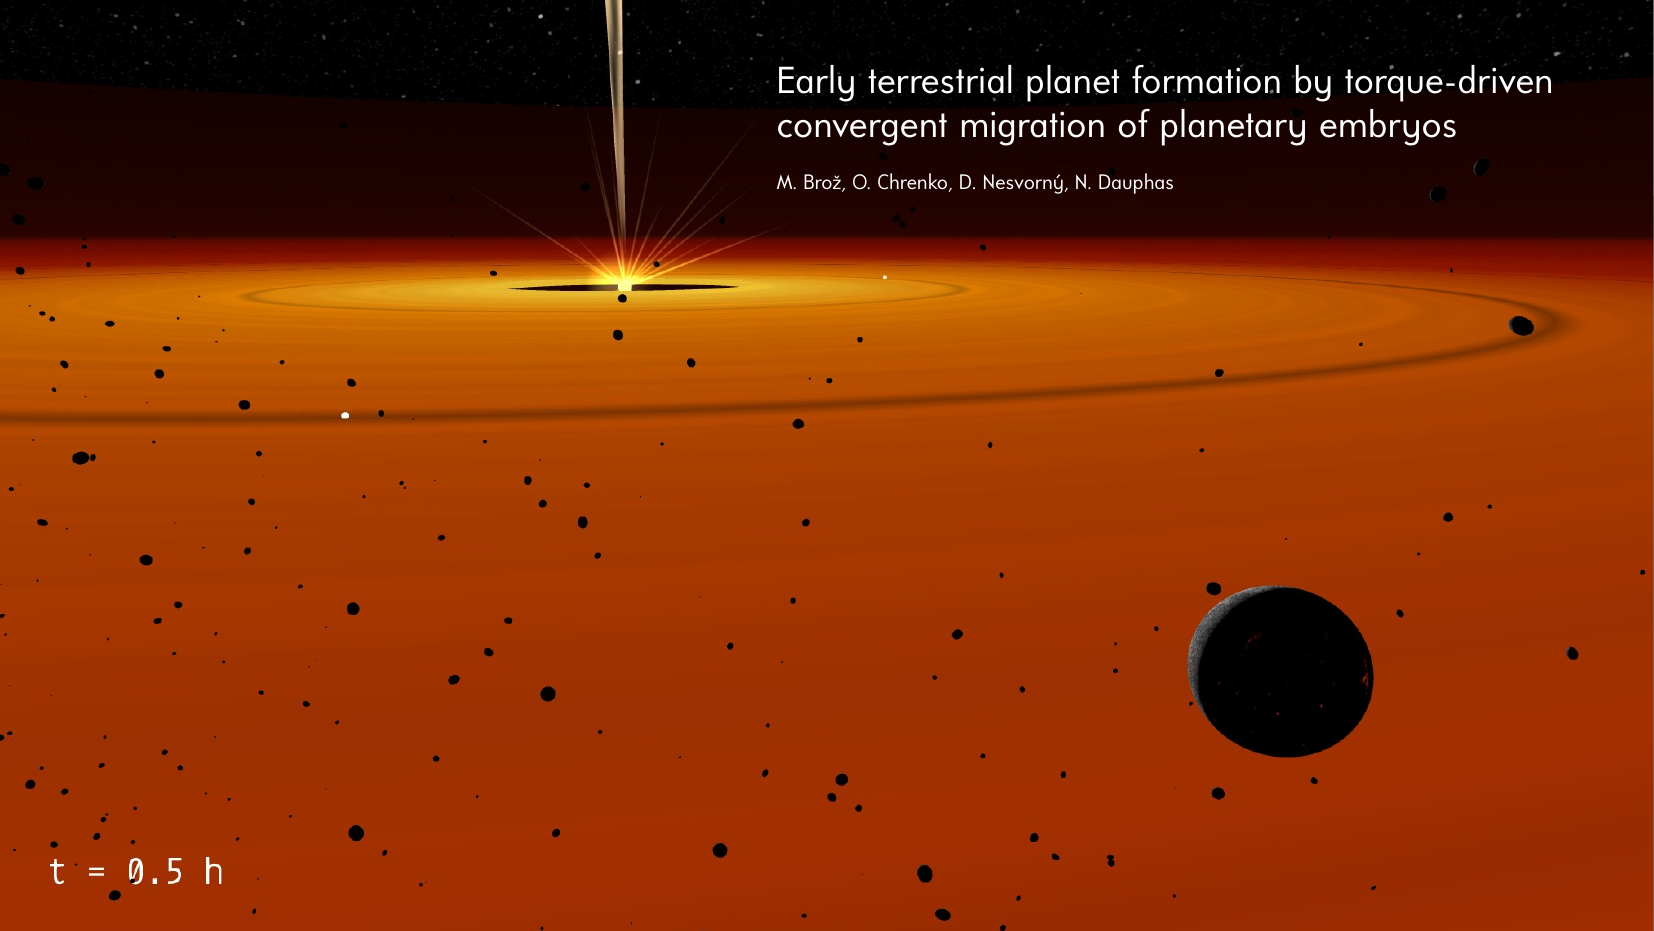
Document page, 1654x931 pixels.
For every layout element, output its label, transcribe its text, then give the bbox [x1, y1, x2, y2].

picture [0, 0, 1654, 931]
text_box Early terrestrial planet formation by torque-driven convergent migration of planetary embryos M. Brož, O. Chrenko, D. Nesvorný, N. Dauphas [761, 50, 1570, 203]
